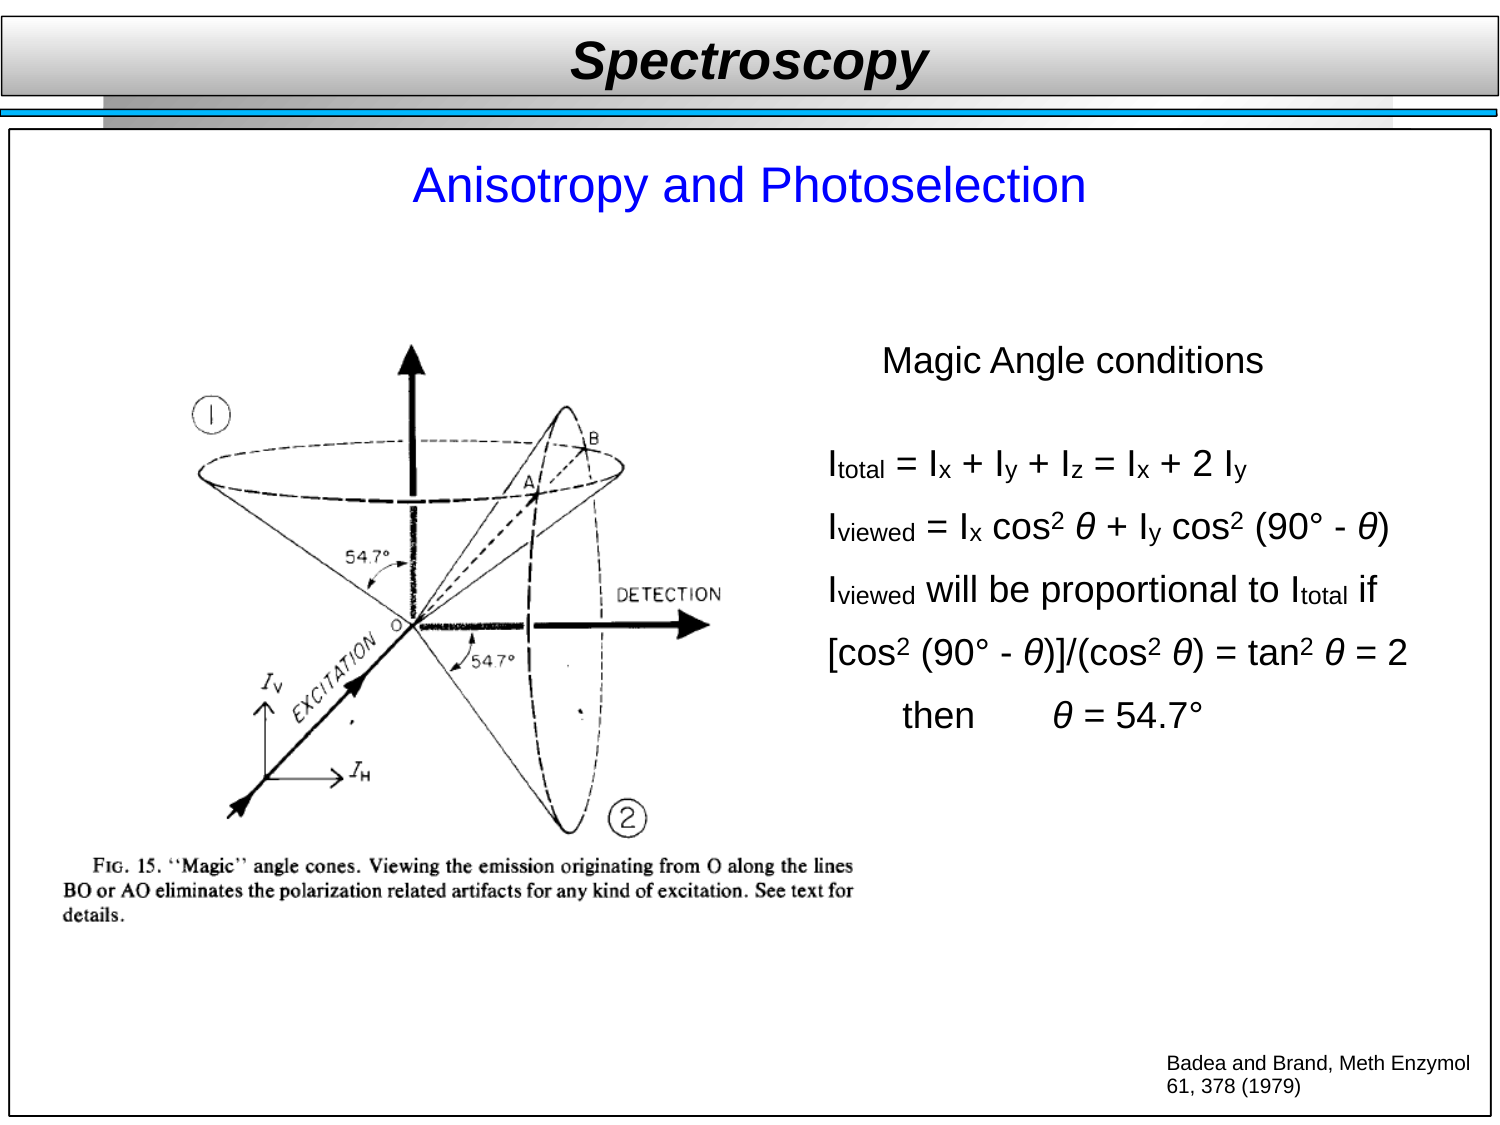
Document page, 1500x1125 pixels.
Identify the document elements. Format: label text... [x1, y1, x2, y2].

title Anisotropy and Photoselection [112, 132, 1388, 233]
picture [58, 332, 868, 933]
text_box [0, 109, 1497, 117]
text_box Badea and Brand, Meth Enzymol 61, 378 (1979) [1151, 1044, 1500, 1107]
text_box Spectroscopy [1, 16, 1499, 96]
text_box Itotal = Ix + Iy + Iz = Ix + 2 Iy Iviewed = Ix cos2 θ + Iy cos2 (90° - θ) Iviewed will be proportional to Itotal if [cos2 (90° - θ)]/(cos2 θ) = tan2 θ = 2 then θ = 54.7° [812, 435, 1482, 786]
text_box Magic Angle conditions [867, 332, 1393, 390]
text_box [9, 129, 1491, 1116]
